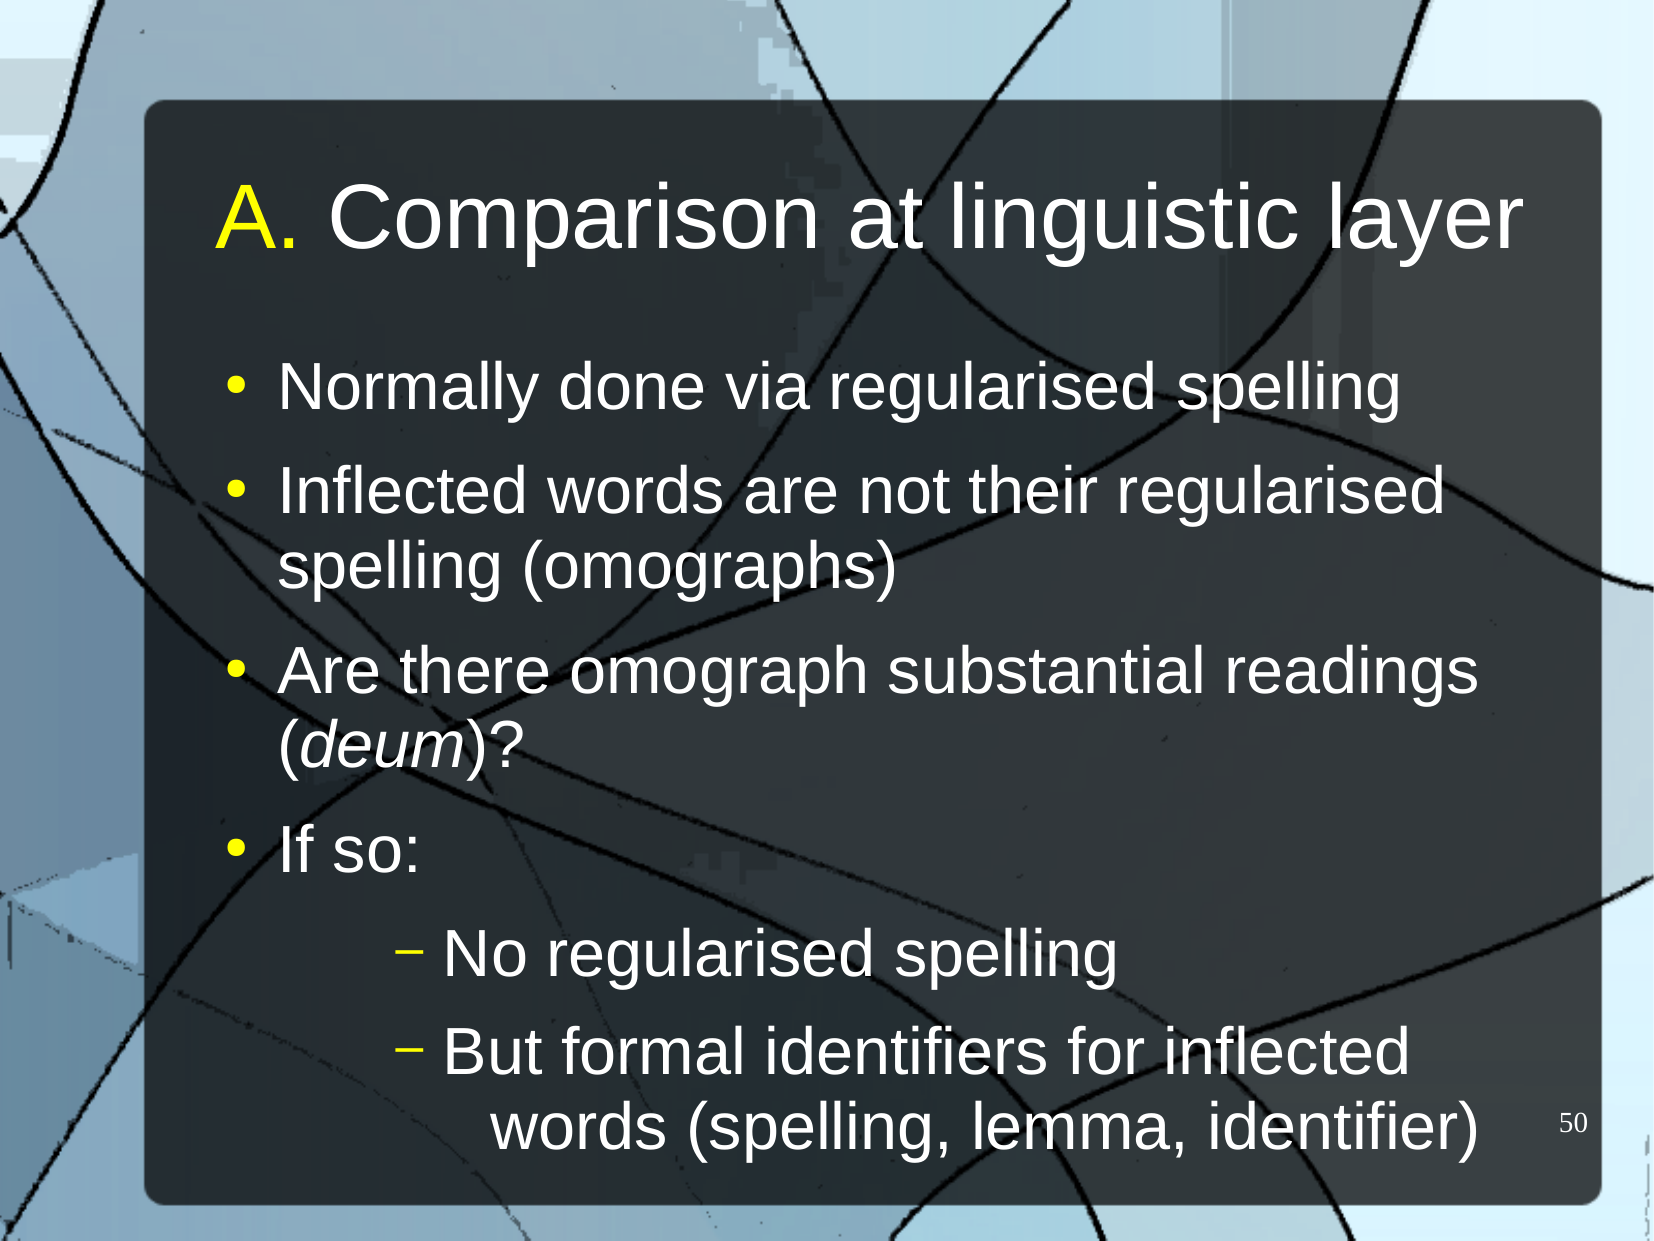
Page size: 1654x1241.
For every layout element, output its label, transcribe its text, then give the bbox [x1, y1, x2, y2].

title A. Comparison at linguistic layer [159, 108, 1583, 325]
list Normally done via regularised spelling Inflected words are not their regularised spelling (omographs) Are there omograph substantial readings (deum)? If so: No regularised spelling But formal identifiers for inflected words (spelling, lemma, identifier) [206, 349, 1571, 1164]
picture [0, 0, 1654, 1241]
